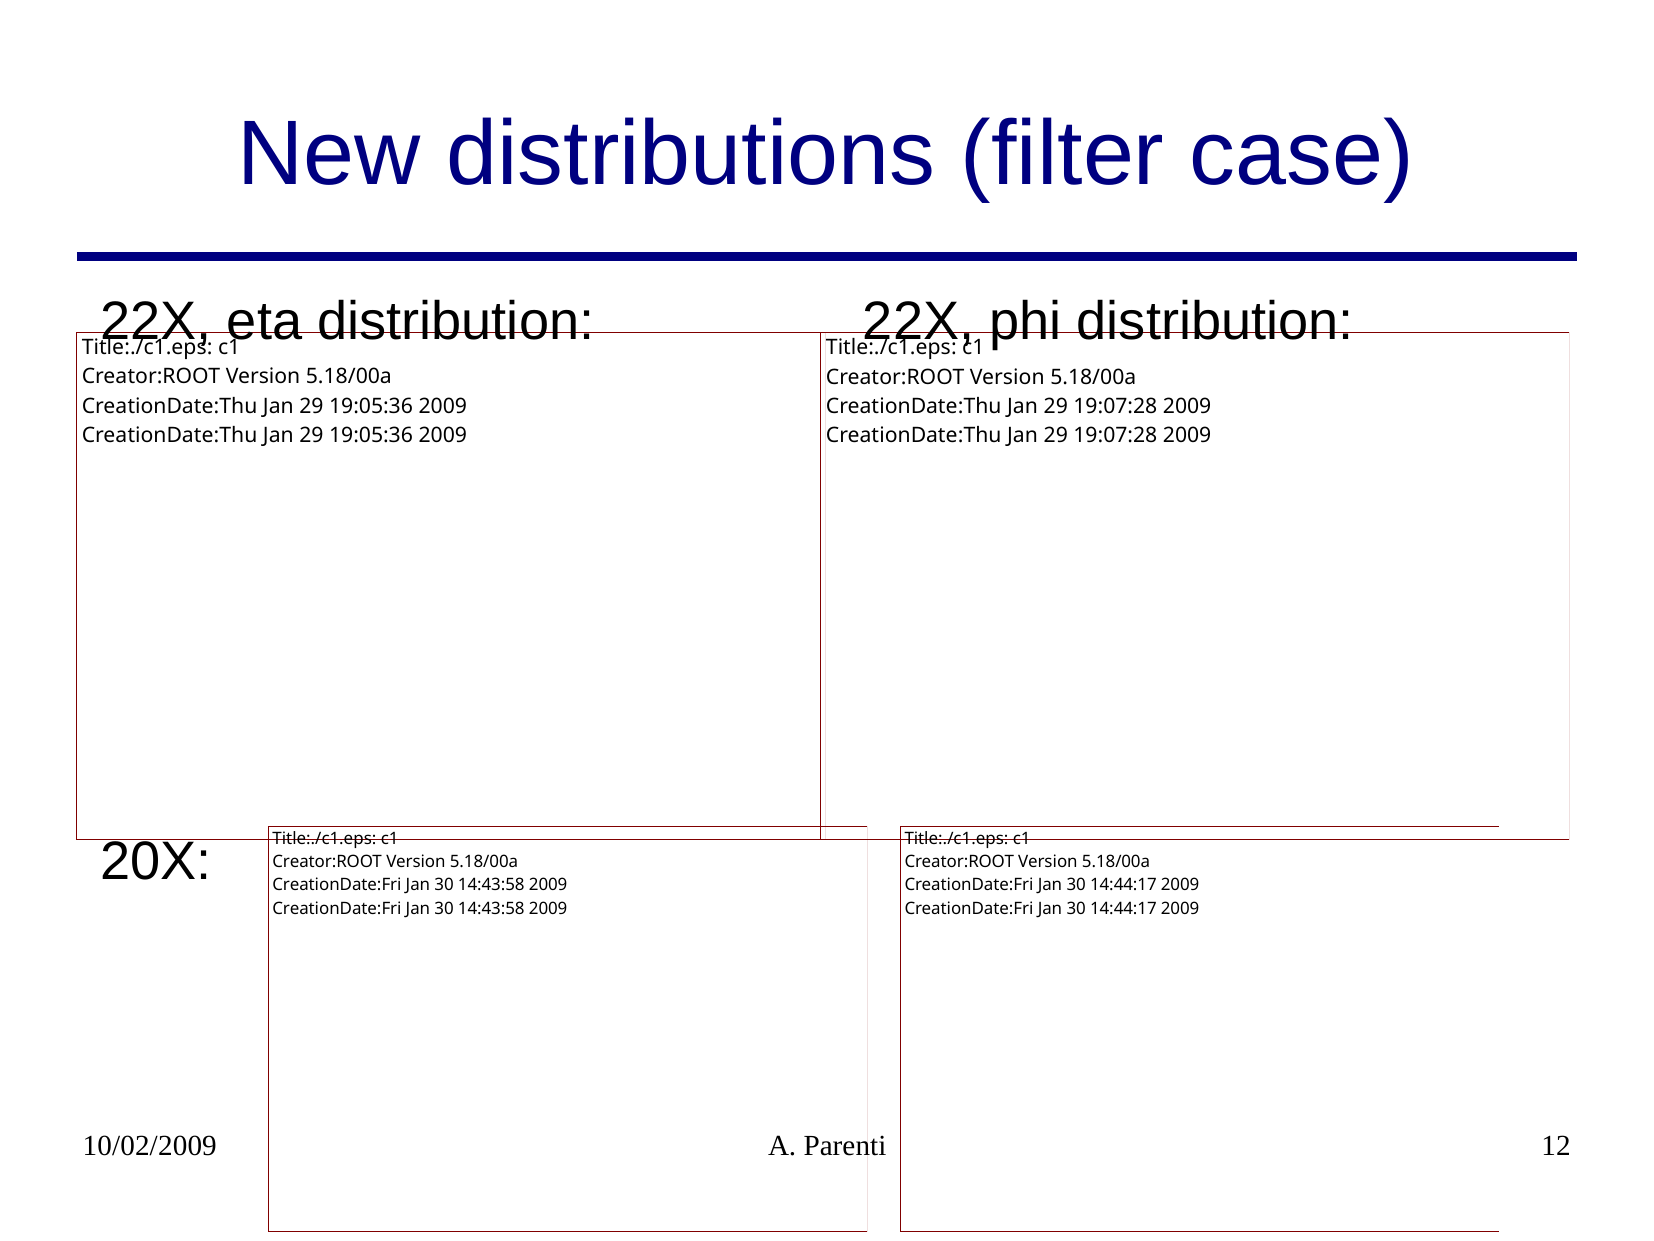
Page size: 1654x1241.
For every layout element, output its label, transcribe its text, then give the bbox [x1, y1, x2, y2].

list 22X, eta distribution: 20X: [82, 290, 809, 1109]
list 22X, phi distribution: [845, 290, 1572, 1094]
picture [75, 330, 82, 840]
title New distributions (filter case) [82, 49, 1571, 257]
picture [898, 825, 1499, 1232]
picture [267, 330, 868, 1232]
